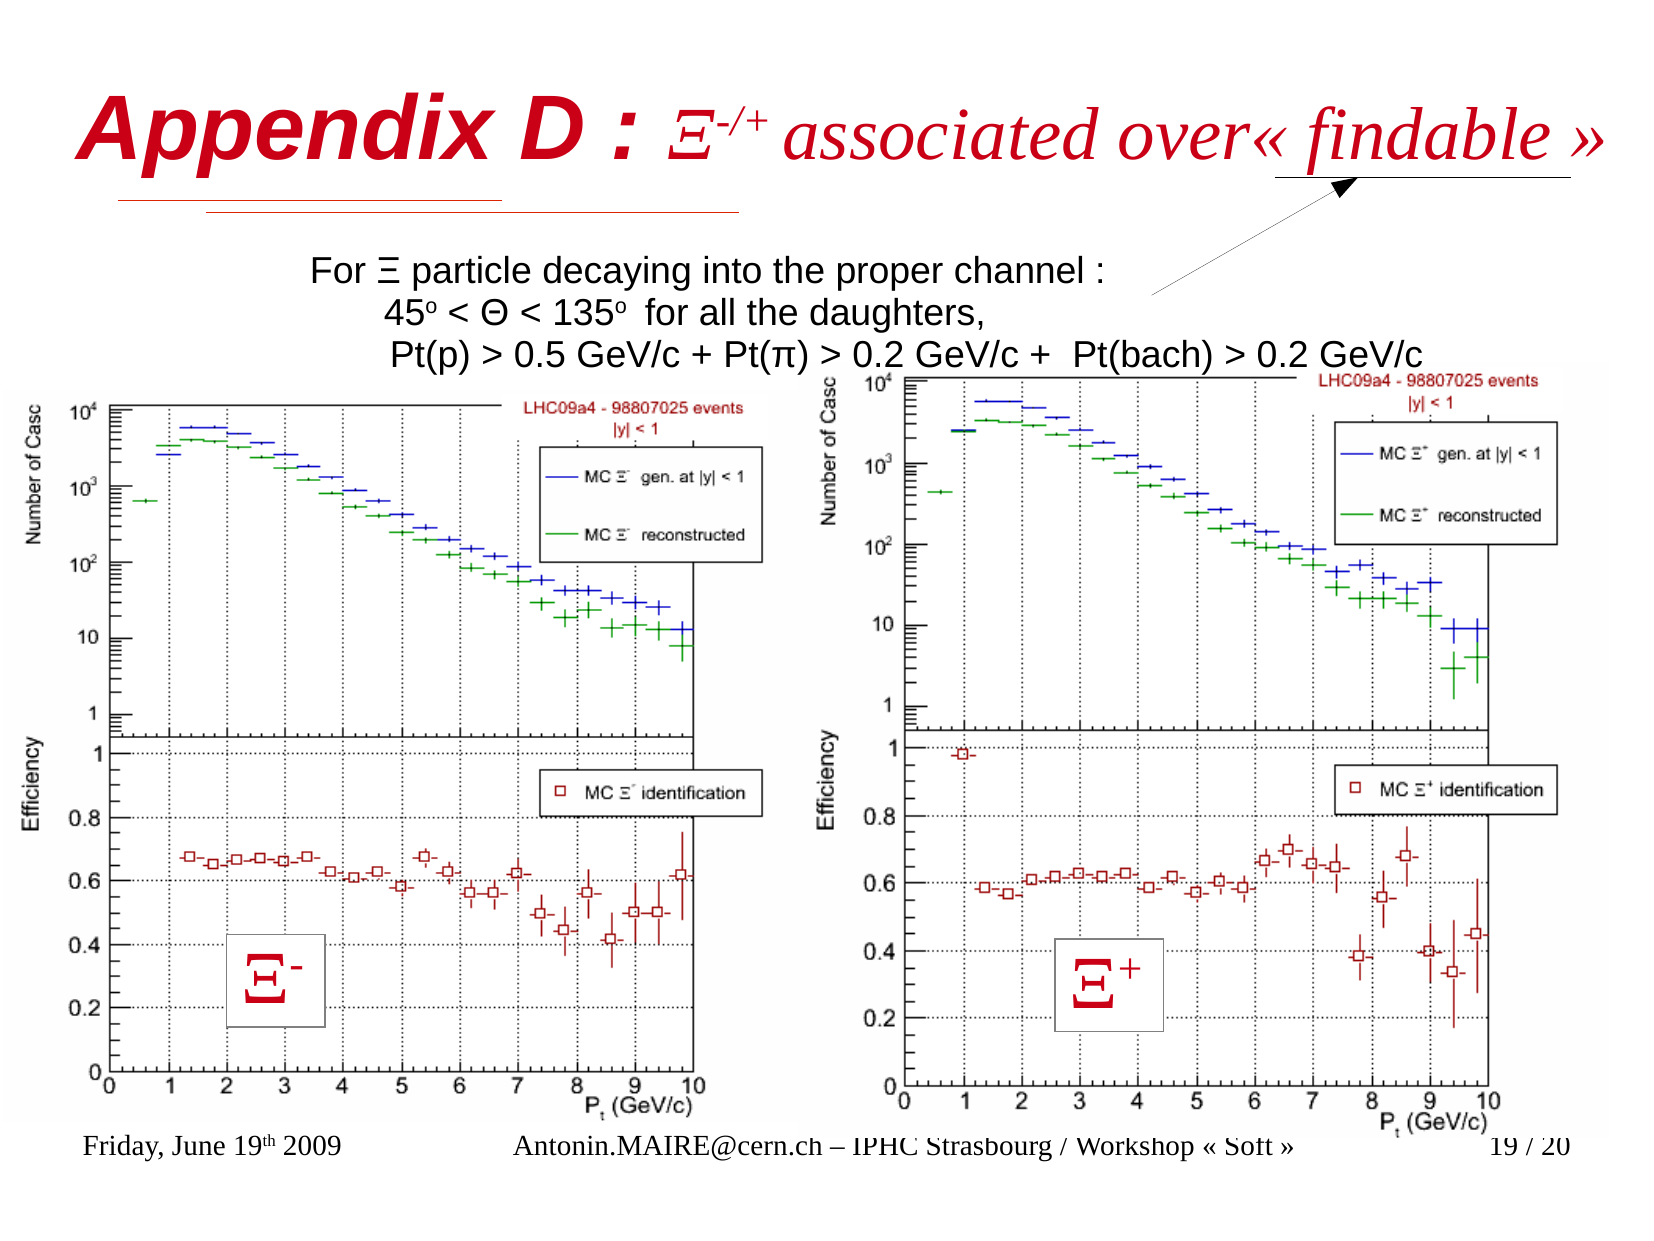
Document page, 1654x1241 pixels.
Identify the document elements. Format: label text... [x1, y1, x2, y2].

picture [3, 383, 1609, 1138]
title Appendix D : Ξ-/+ associated over« findable » [76, 49, 1625, 207]
text_box Ξ- [226, 934, 325, 1027]
text_box Ξ+ [1054, 938, 1164, 1032]
text_box For Ξ particle decaying into the proper channel : 45o < Θ < 135o for all the daughters, Pt(p) > 0.5 GeV/c + Pt(π) > 0.2 GeV/c + Pt(bach) > 0.2 GeV/c [295, 242, 1648, 383]
